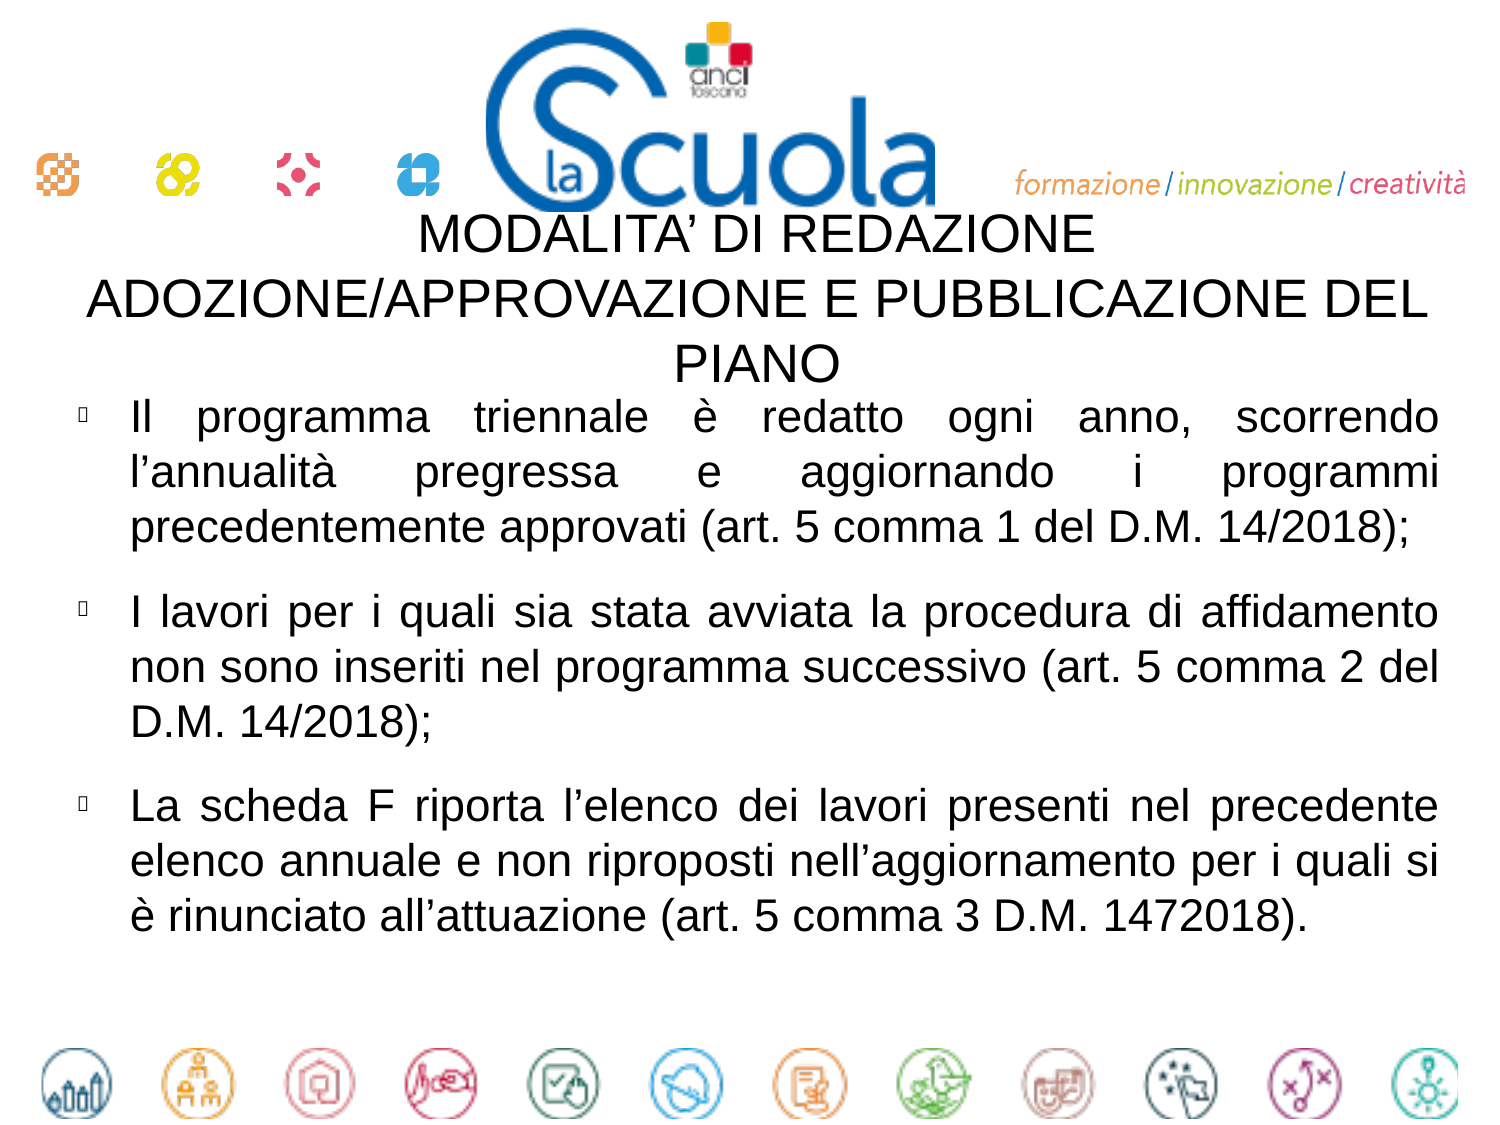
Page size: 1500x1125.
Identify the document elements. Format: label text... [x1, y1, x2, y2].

text_box Il programma triennale è redatto ogni anno, scorrendo l’annualità pregressa e aggiornando i programmi precedentemente approvati (art. 5 comma 1 del D.M. 14/2018); I lavori per i quali sia stata avviata la procedura di affidamento non sono inseriti nel programma successivo (art. 5 comma 2 del D.M. 14/2018); La scheda F riporta l’elenco dei lavori presenti nel precedente elenco annuale e non riproposti nell’aggiornamento per i quali si è rinunciato all’attuazione (art. 5 comma 3 D.M. 1472018). [58, 386, 1441, 1040]
text_box MODALITA’ DI REDAZIONE ADOZIONE/APPROVAZIONE E PUBBLICAZIONE DEL PIANO [82, 201, 1433, 386]
